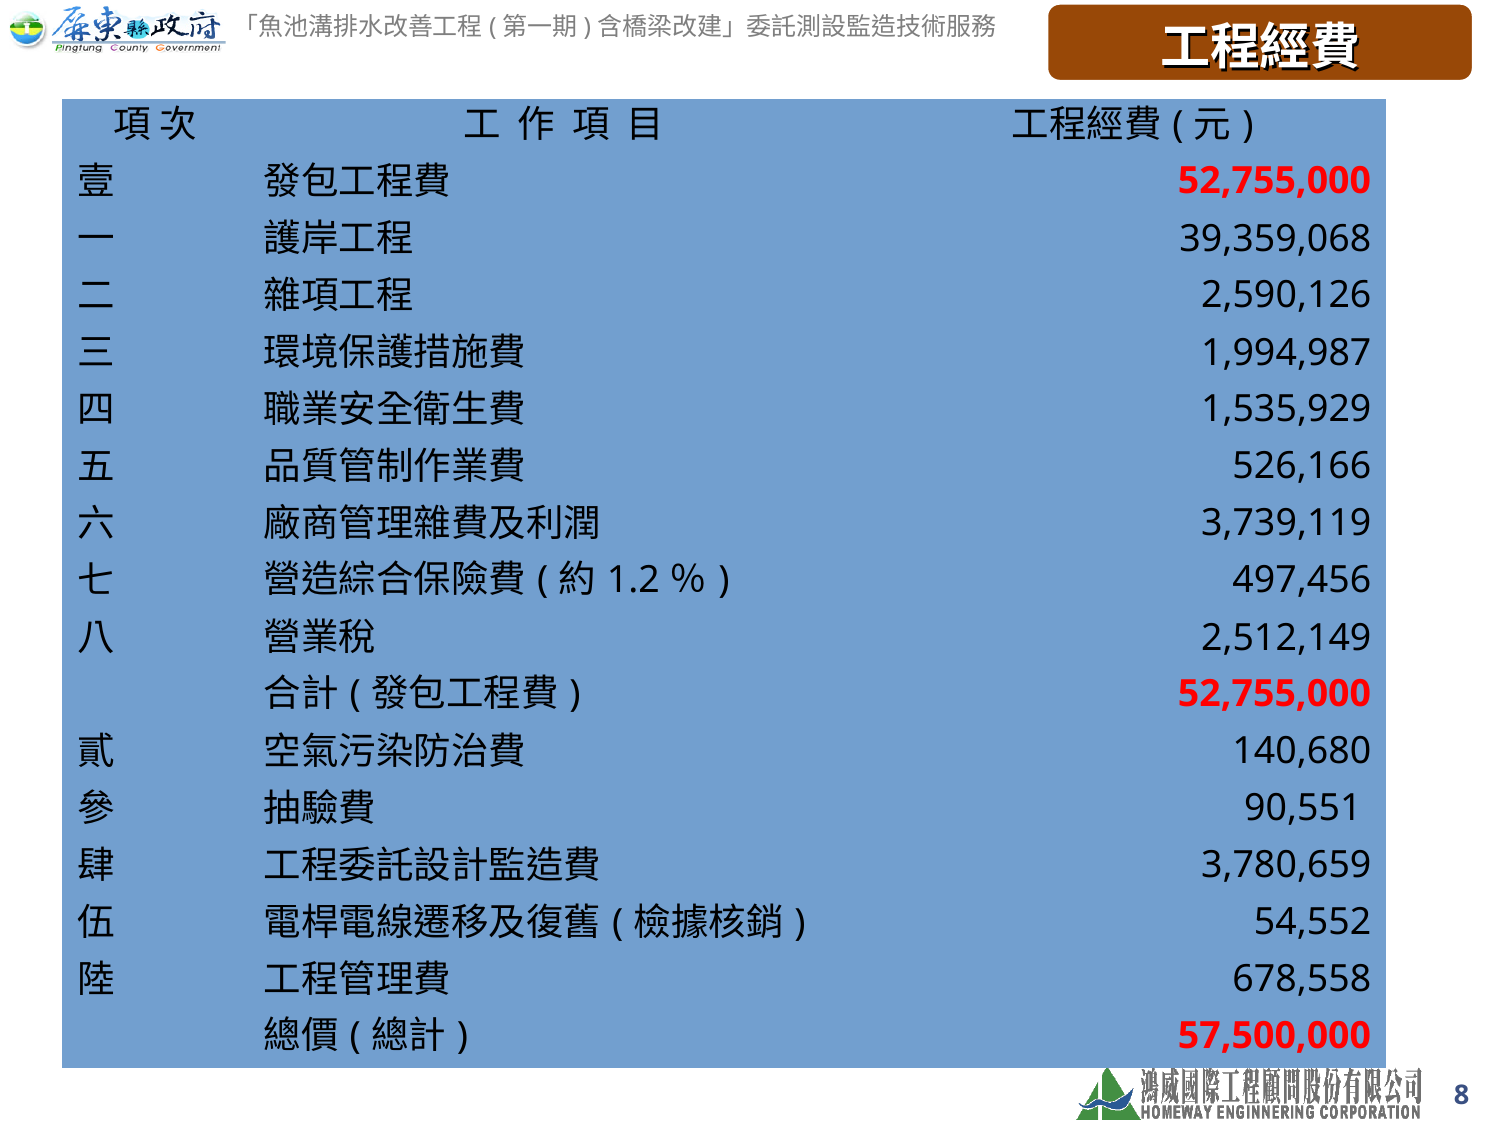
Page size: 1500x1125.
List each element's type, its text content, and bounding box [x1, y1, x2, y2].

table_cell 陸 [62, 954, 249, 1011]
table_header 項 次 [62, 99, 249, 156]
table_cell 90,551 [879, 783, 1386, 840]
table_cell 抽驗費 [249, 783, 879, 840]
text_box 工程經費 [1046, 3, 1474, 82]
table_cell 3,780,659 [879, 840, 1386, 897]
table_cell 五 [62, 441, 249, 498]
table_header 工程經費(元) [879, 99, 1386, 156]
table_cell 營造綜合保險費(約1.2％) [249, 555, 879, 612]
table_cell 四 [62, 384, 249, 441]
table_cell 497,456 [879, 555, 1386, 612]
text_box 7 [1423, 1069, 1500, 1125]
table_cell 678,558 [879, 954, 1386, 1011]
table_cell 壹 [62, 156, 249, 213]
table_cell 54,552 [879, 897, 1386, 954]
table_cell 六 [62, 498, 249, 555]
table_cell 電桿電線遷移及復舊(檢據核銷) [249, 897, 879, 954]
table_cell 發包工程費 [249, 156, 879, 213]
table_cell 工程委託設計監造費 [249, 840, 879, 897]
table_cell 營業稅 [249, 612, 879, 669]
table_cell 一 [62, 213, 249, 270]
table_cell 3,739,119 [879, 498, 1386, 555]
table_cell 1,535,929 [879, 384, 1386, 441]
table_cell 二 [62, 270, 249, 327]
table_cell 工程管理費 [249, 954, 879, 1011]
table_cell 參 [62, 783, 249, 840]
table_cell 三 [62, 327, 249, 384]
table_cell 伍 [62, 897, 249, 954]
table_cell 貳 [62, 726, 249, 783]
table_cell 八 [62, 612, 249, 669]
table_cell 空氣污染防治費 [249, 726, 879, 783]
table_cell 140,680 [879, 726, 1386, 783]
table_cell 職業安全衛生費 [249, 384, 879, 441]
table_cell 廠商管理雜費及利潤 [249, 498, 879, 555]
table_header 工 作 項 目 [249, 99, 879, 156]
table_cell 526,166 [879, 441, 1386, 498]
table_cell 52,755,000 [879, 156, 1386, 213]
table_cell 57,500,000 [879, 1011, 1386, 1068]
table_cell 總價(總計) [249, 1011, 879, 1068]
table_cell 39,359,068 [879, 213, 1386, 270]
table_cell 肆 [62, 840, 249, 897]
table_cell 1,994,987 [879, 327, 1386, 384]
table_cell 雜項工程 [249, 270, 879, 327]
table_cell 合計(發包工程費) [249, 669, 879, 726]
table_cell 52,755,000 [879, 669, 1386, 726]
table_cell 2,512,149 [879, 612, 1386, 669]
table_cell 護岸工程 [249, 213, 879, 270]
table_cell 環境保護措施費 [249, 327, 879, 384]
table_cell 2,590,126 [879, 270, 1386, 327]
table_cell [62, 669, 249, 726]
table_cell [62, 1011, 249, 1068]
table_cell 七 [62, 555, 249, 612]
table_cell 品質管制作業費 [249, 441, 879, 498]
